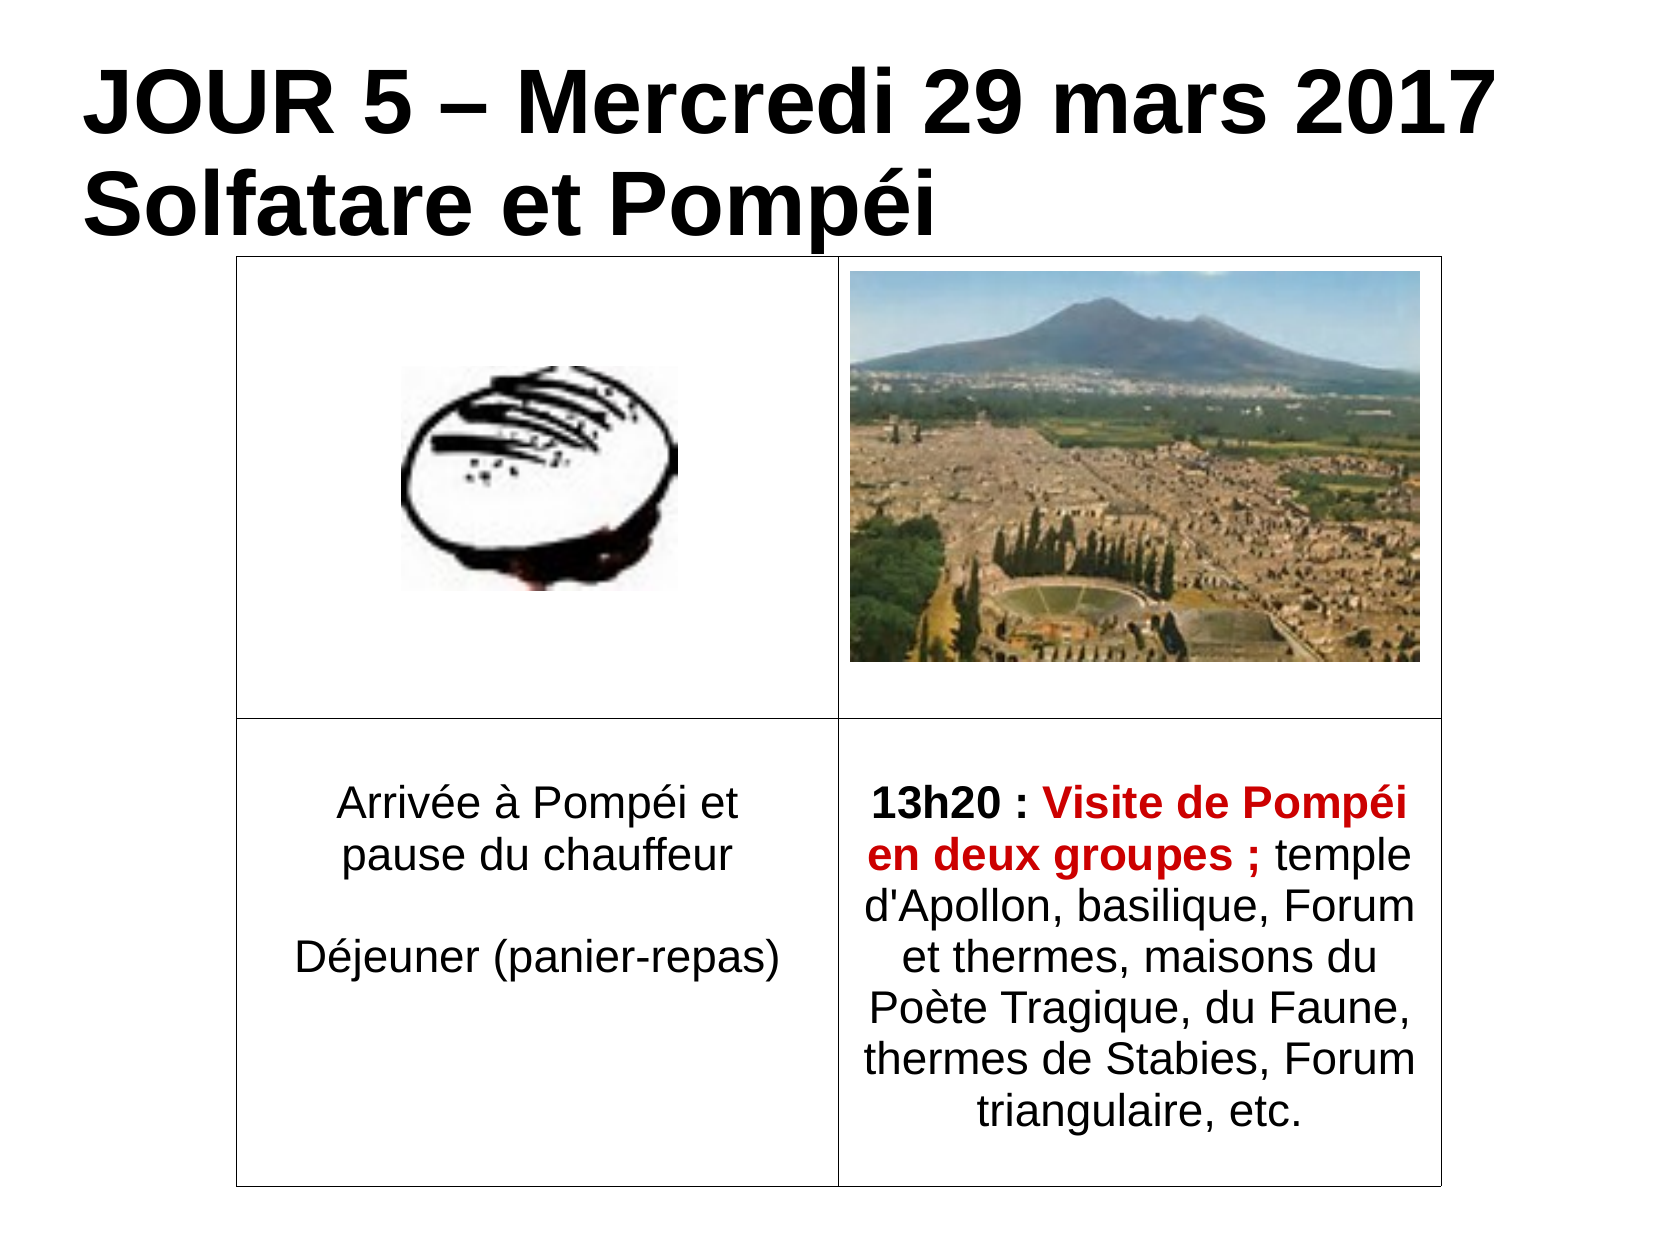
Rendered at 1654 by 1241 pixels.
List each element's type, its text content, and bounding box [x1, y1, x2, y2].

table_cell Arrivée à Pompéi et pause du chauffeur Déjeuner (panier-repas) [237, 719, 838, 1186]
picture [850, 271, 1420, 662]
table_header [839, 257, 1441, 718]
title JOUR 5 – Mercredi 29 mars 2017 Solfatare et Pompéi [82, 49, 1571, 257]
picture [401, 366, 678, 591]
table_header [237, 257, 838, 718]
table_cell 13h20 : Visite de Pompéi en deux groupes ; temple d'Apollon, basilique, Forum et thermes, maisons du Poète Tragique, du Faune, thermes de Stabies, Forum triangulaire, etc. [839, 719, 1441, 1186]
